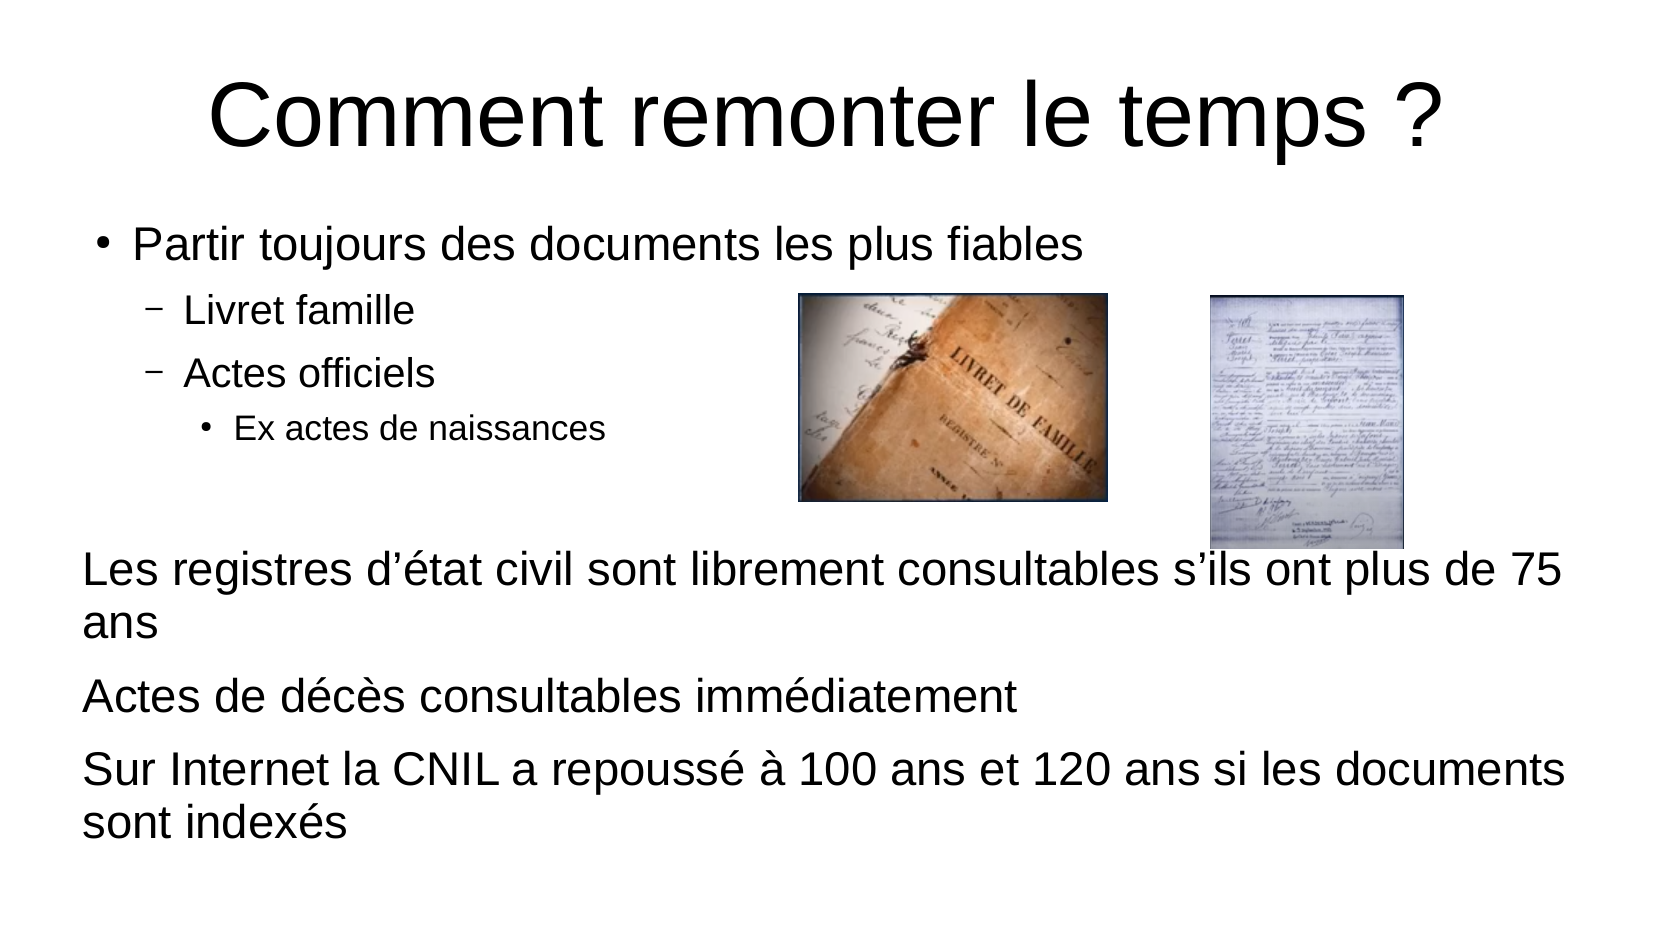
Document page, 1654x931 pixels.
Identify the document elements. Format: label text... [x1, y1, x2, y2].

picture [1210, 295, 1404, 549]
picture [798, 293, 1108, 502]
title Comment remonter le temps ? [82, 37, 1571, 193]
list Partir toujours des documents les plus fiables Livret famille Actes officiels Ex actes de naissances Les registres d’état civil sont librement consultables s’ils ont plus de 75 ans Actes de décès consultables immédiatement Sur Internet la CNIL a repoussé à 100 ans et 120 ans si les documents sont indexés [82, 217, 1571, 857]
